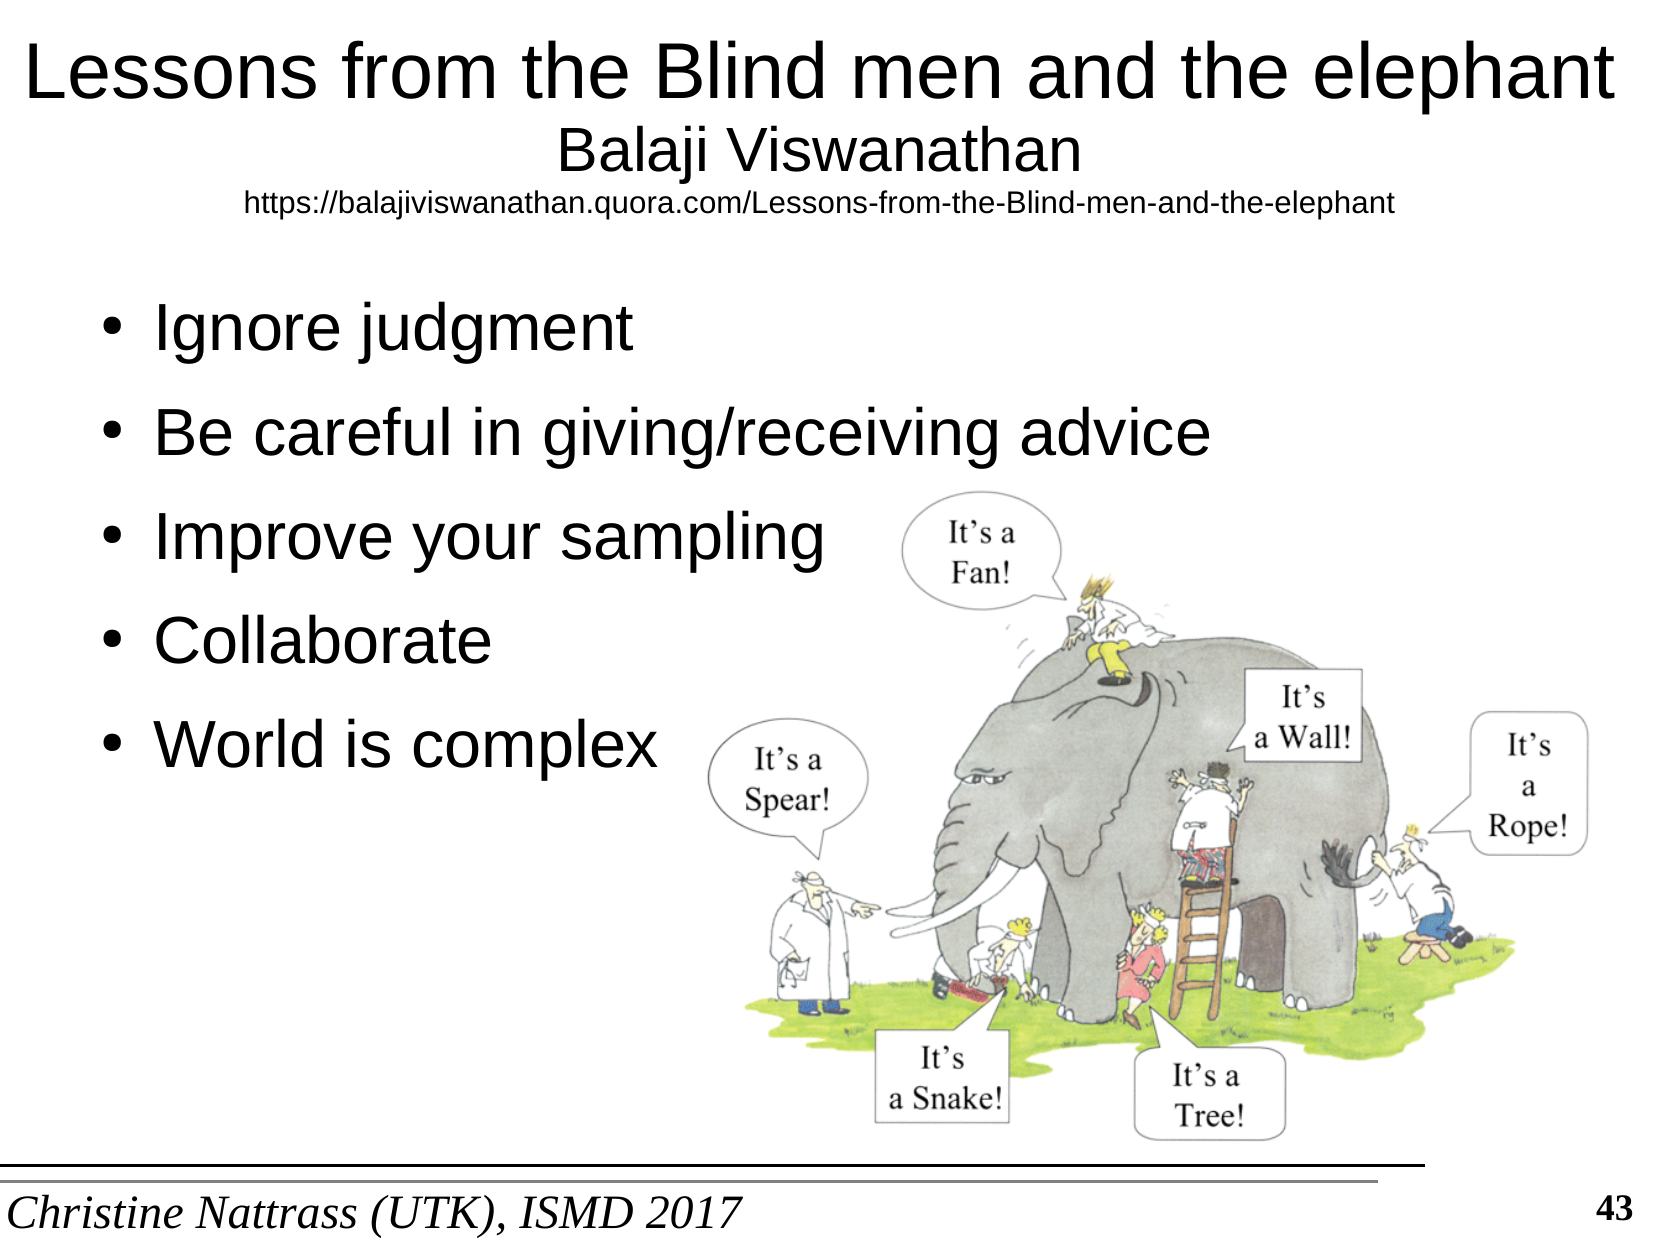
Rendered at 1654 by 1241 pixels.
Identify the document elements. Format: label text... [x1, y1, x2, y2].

list Ignore judgment Be careful in giving/receiving advice Improve your sampling Collaborate World is complex [82, 290, 1538, 1010]
picture [703, 487, 1593, 1142]
title Lessons from the Blind men and the elephant Balaji Viswanathan https://balajiviswanathan.quora.com/Lessons-from-the-Blind-men-and-the-elephant [0, 9, 1641, 238]
